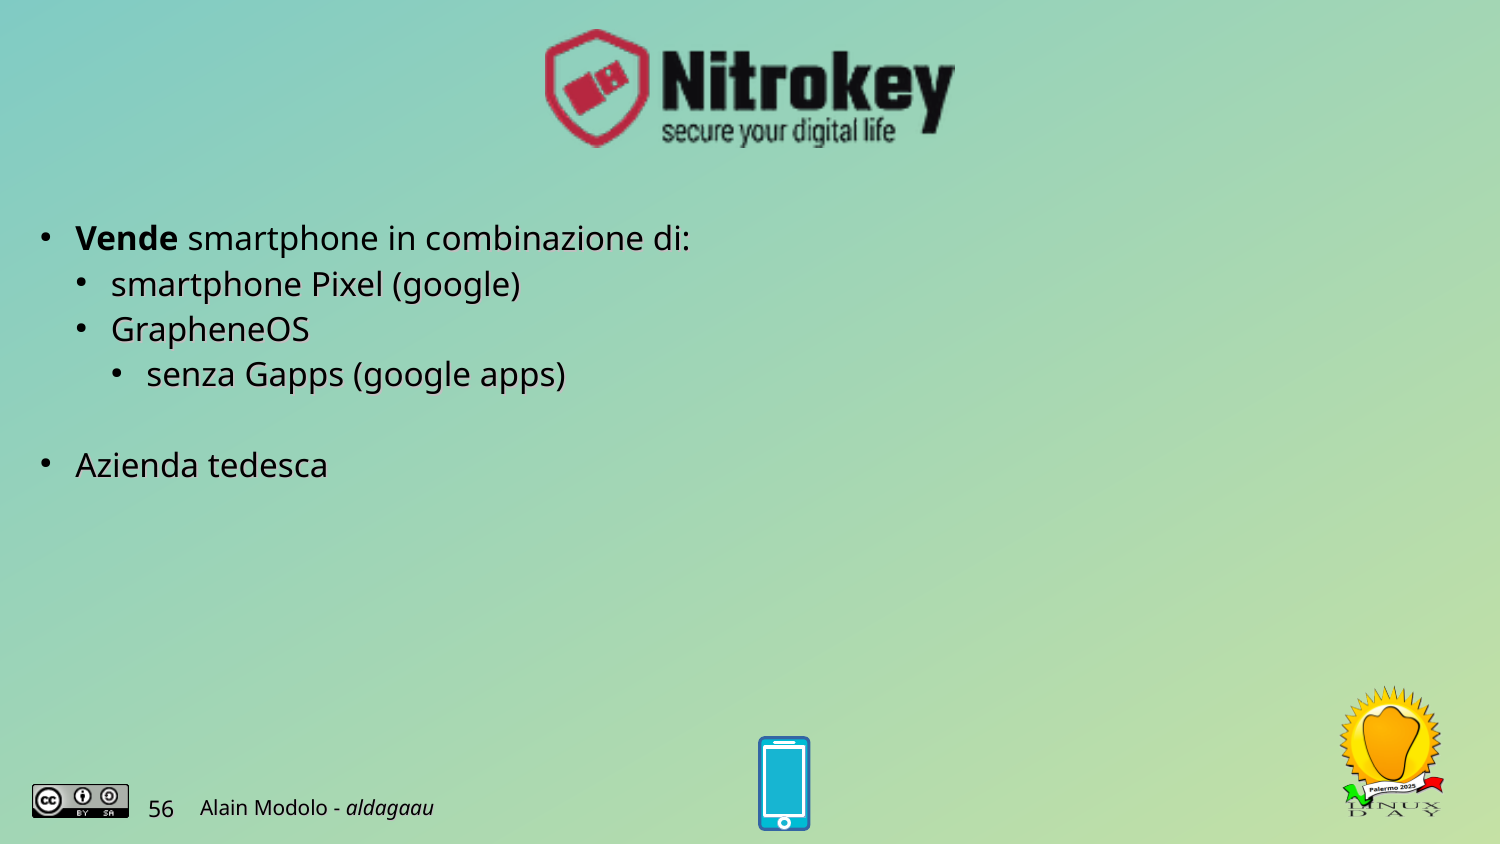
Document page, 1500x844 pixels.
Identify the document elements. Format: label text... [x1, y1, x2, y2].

picture [32, 784, 129, 818]
text_box [759, 737, 809, 830]
text_box Vende smartphone in combinazione di: smartphone Pixel (google) GrapheneOS senza Gapps (google apps) Azienda tedesca [25, 207, 1475, 637]
picture [545, 29, 955, 148]
picture [1233, 670, 1500, 844]
